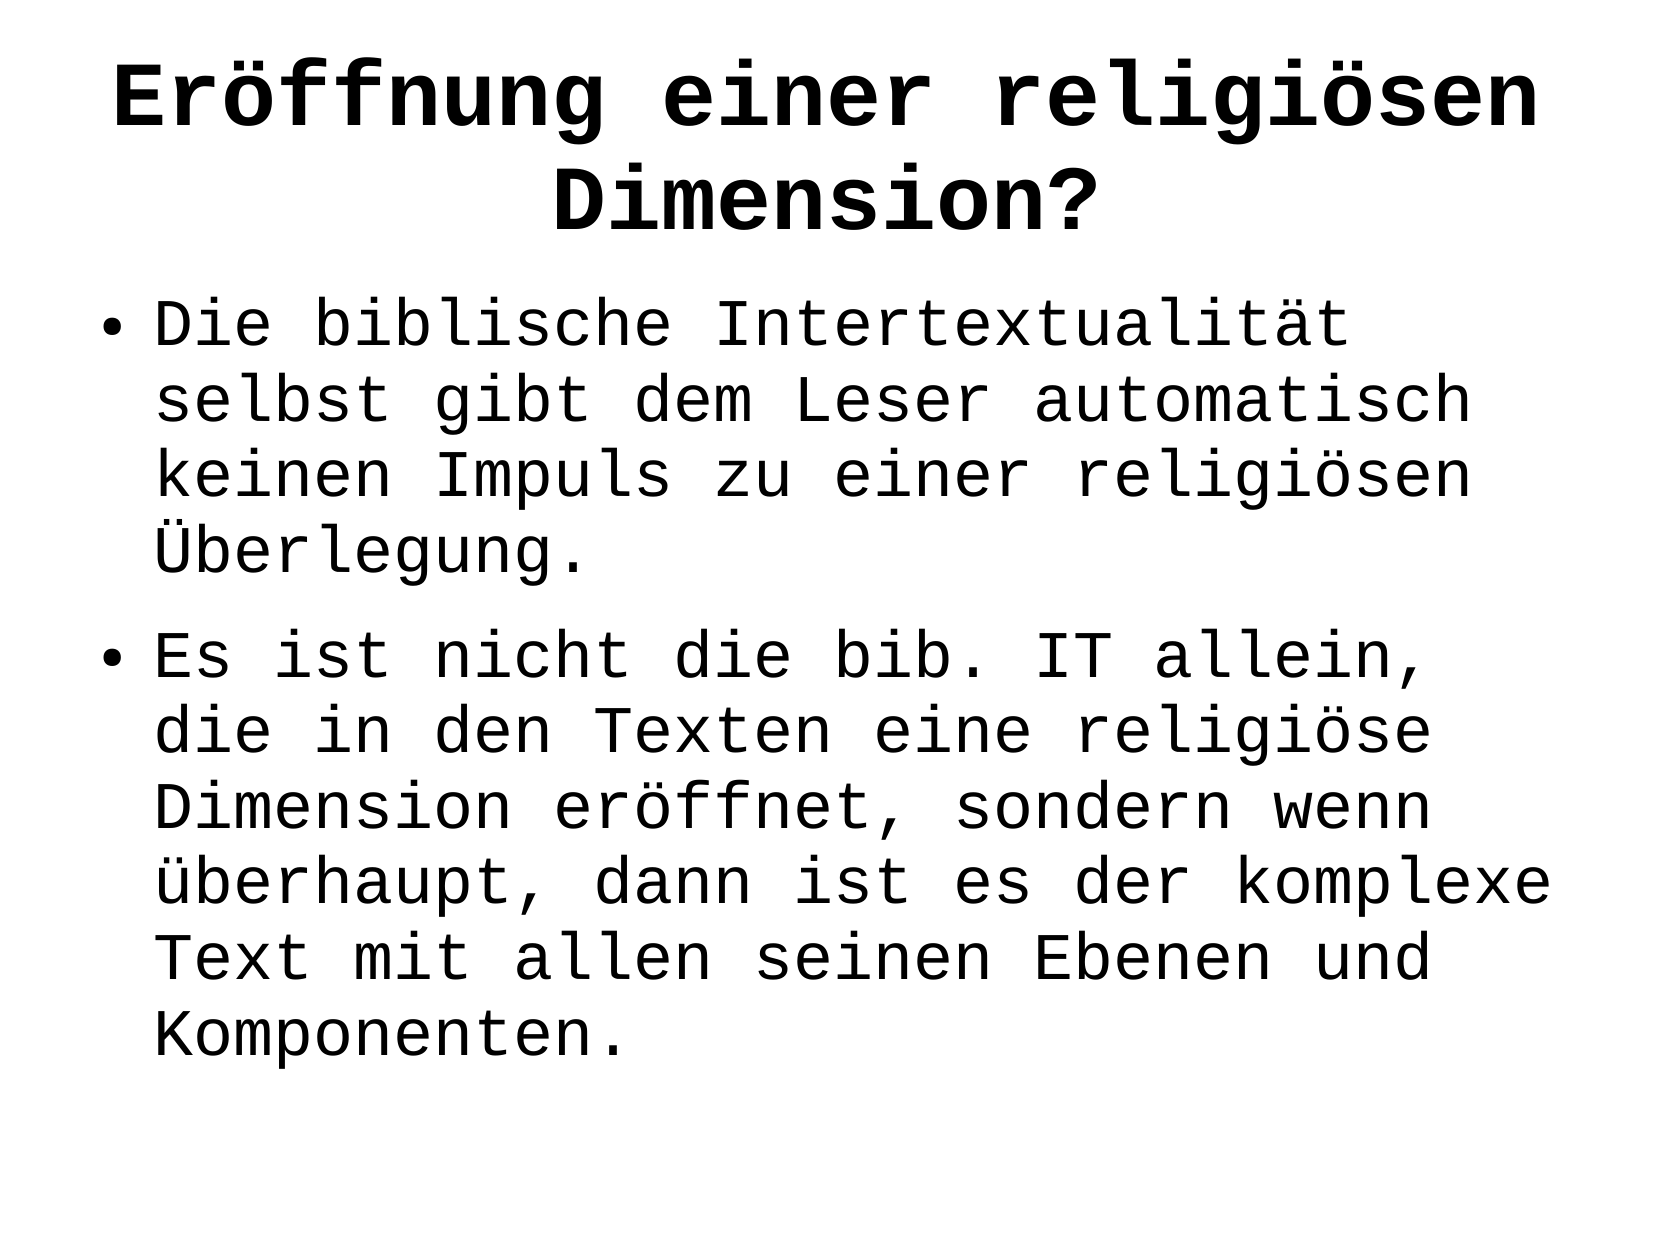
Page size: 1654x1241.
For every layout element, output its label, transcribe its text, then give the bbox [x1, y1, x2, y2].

title Eröffnung einer religiösen Dimension? [82, 49, 1571, 257]
list Die biblische Intertextualität selbst gibt dem Leser automatisch keinen Impuls zu einer religiösen Überlegung. Es ist nicht die bib. IT allein, die in den Texten eine religiöse Dimension eröffnet, sondern wenn überhaupt, dann ist es der komplexe Text mit allen seinen Ebenen und Komponenten. [82, 290, 1571, 1109]
